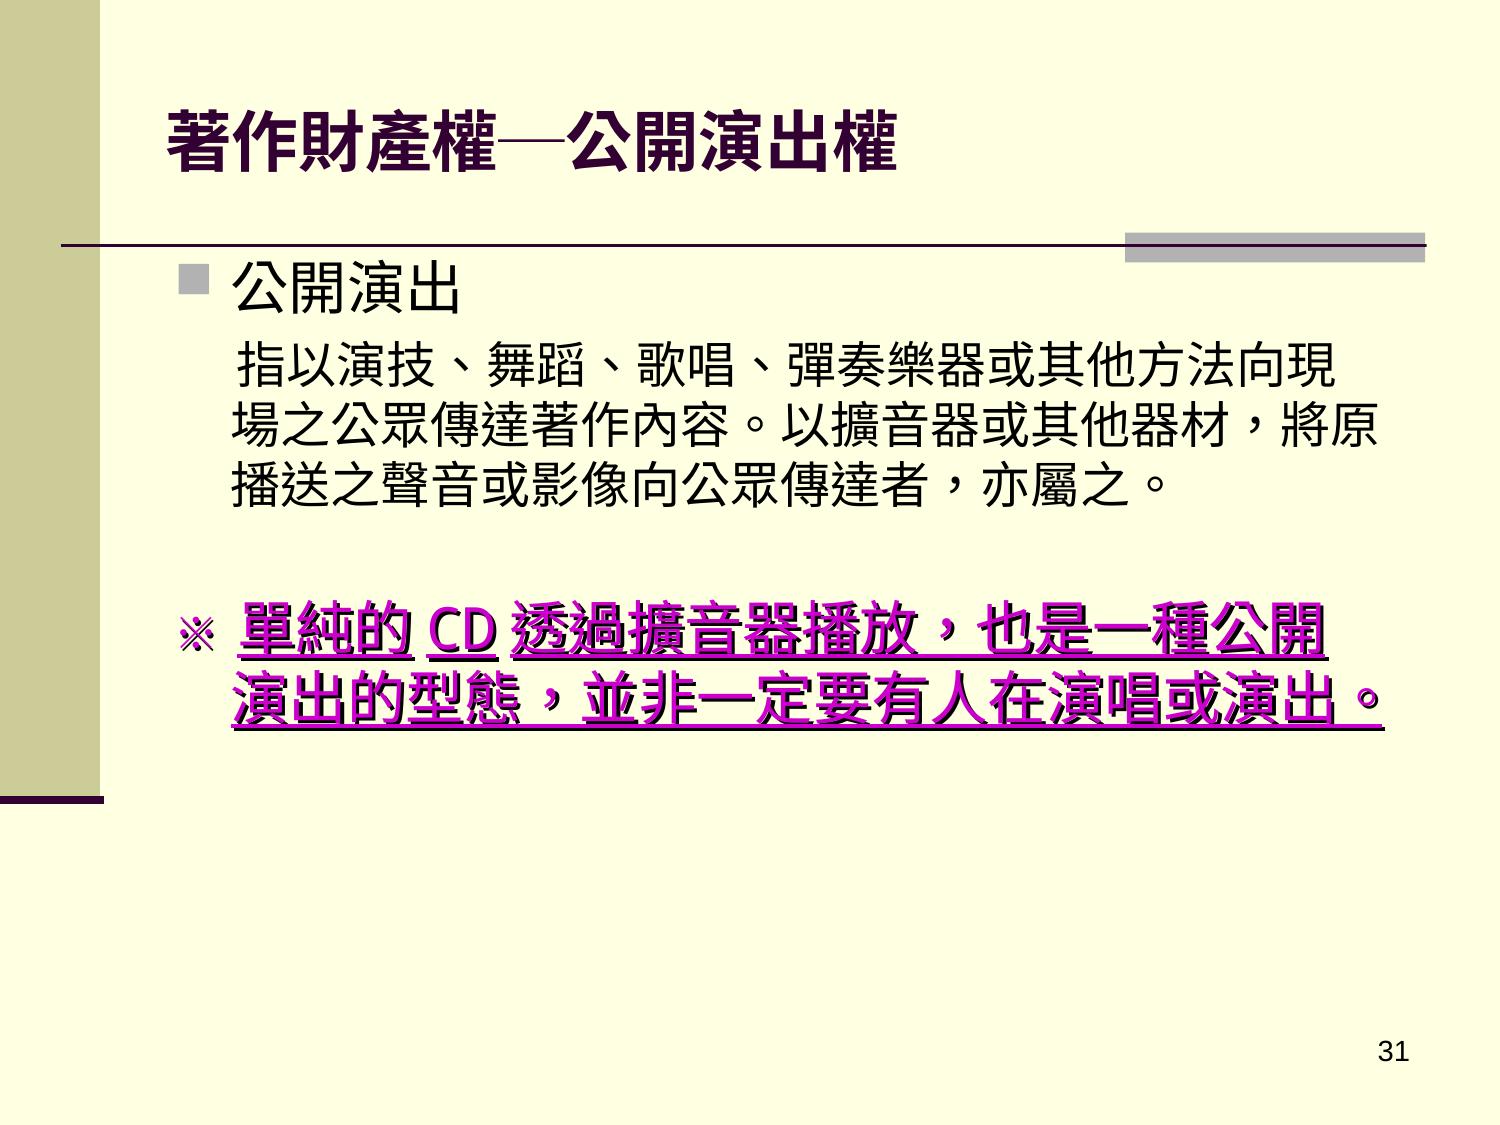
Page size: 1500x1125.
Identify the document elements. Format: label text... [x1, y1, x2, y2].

list 公開演出 指以演技、舞蹈、歌唱、彈奏樂器或其他方法向現場之公眾傳達著作內容。以擴音器或其他器材，將原播送之聲音或影像向公眾傳達者，亦屬之。 ※單純的CD透過擴音器播放，也是一種公開演出的型態，並非一定要有人在演唱或演出。 [159, 243, 1397, 1001]
text_box <編號> [1074, 1024, 1426, 1103]
title 著作財產權─公開演出權 [150, 45, 1426, 234]
